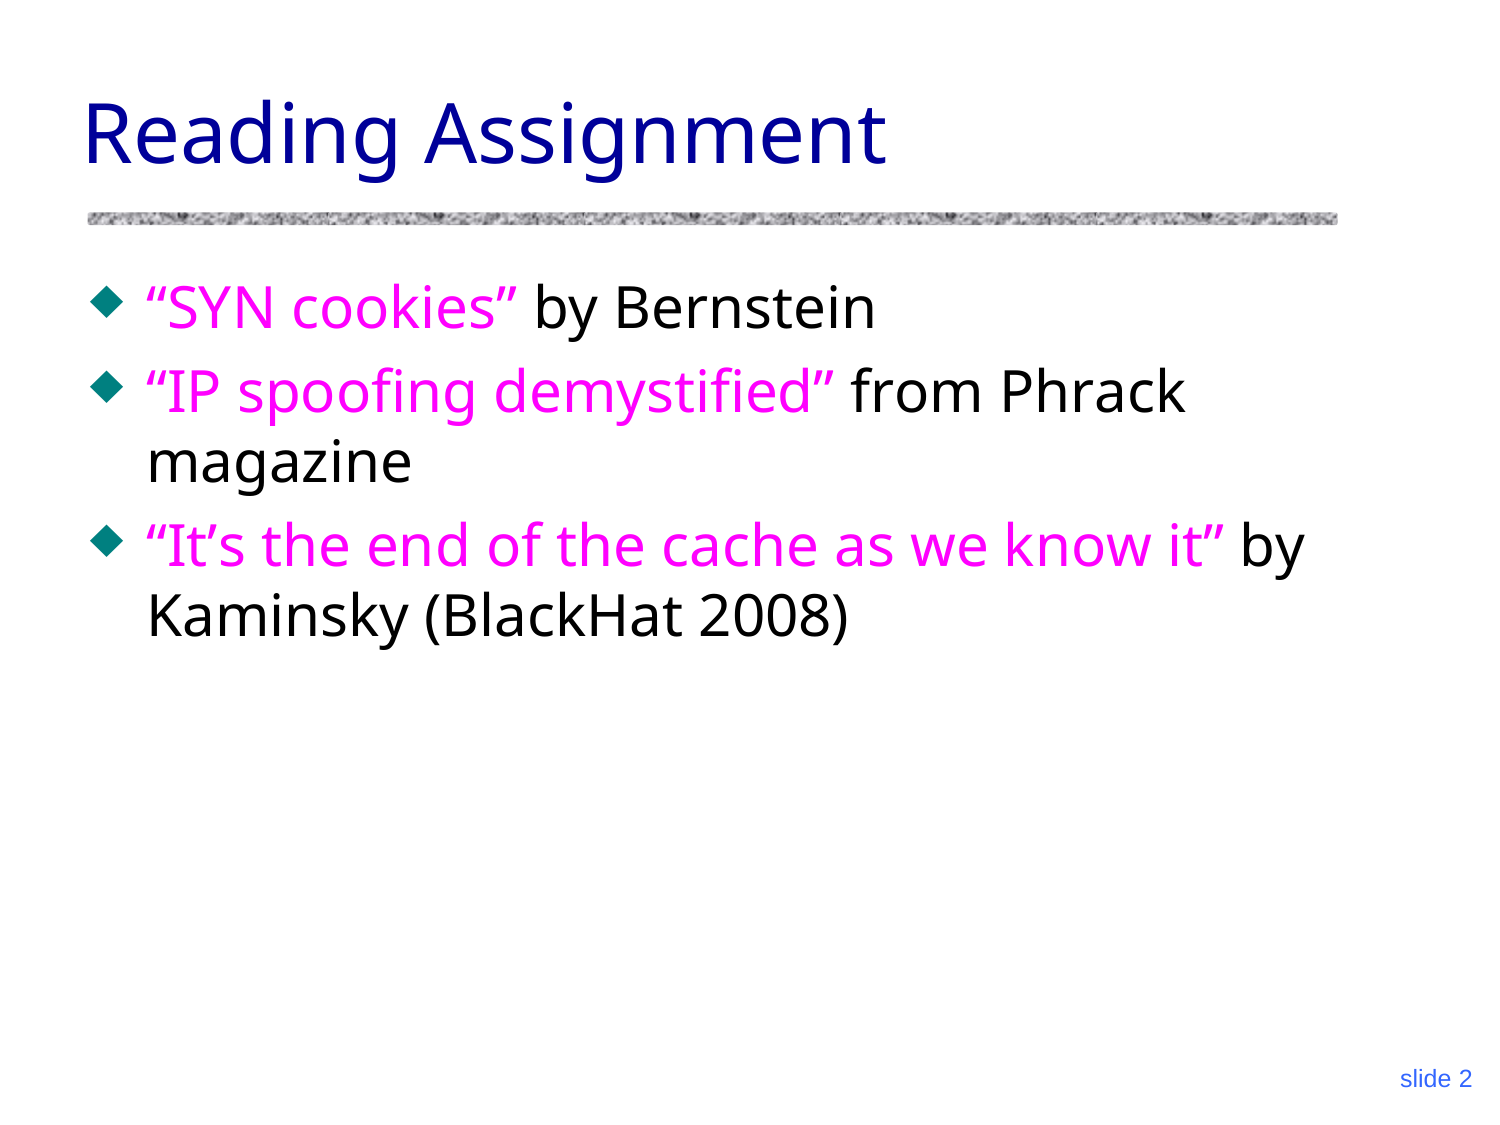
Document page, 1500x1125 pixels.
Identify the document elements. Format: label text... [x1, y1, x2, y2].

picture [87, 212, 1338, 226]
text_box slide <number> [1174, 1025, 1488, 1101]
list “SYN cookies” by Bernstein “IP spoofing demystified” from Phrack magazine “It’s the end of the cache as we know it” by Kaminsky (BlackHat 2008) [74, 262, 1475, 1075]
title Reading Assignment [66, 37, 1342, 188]
